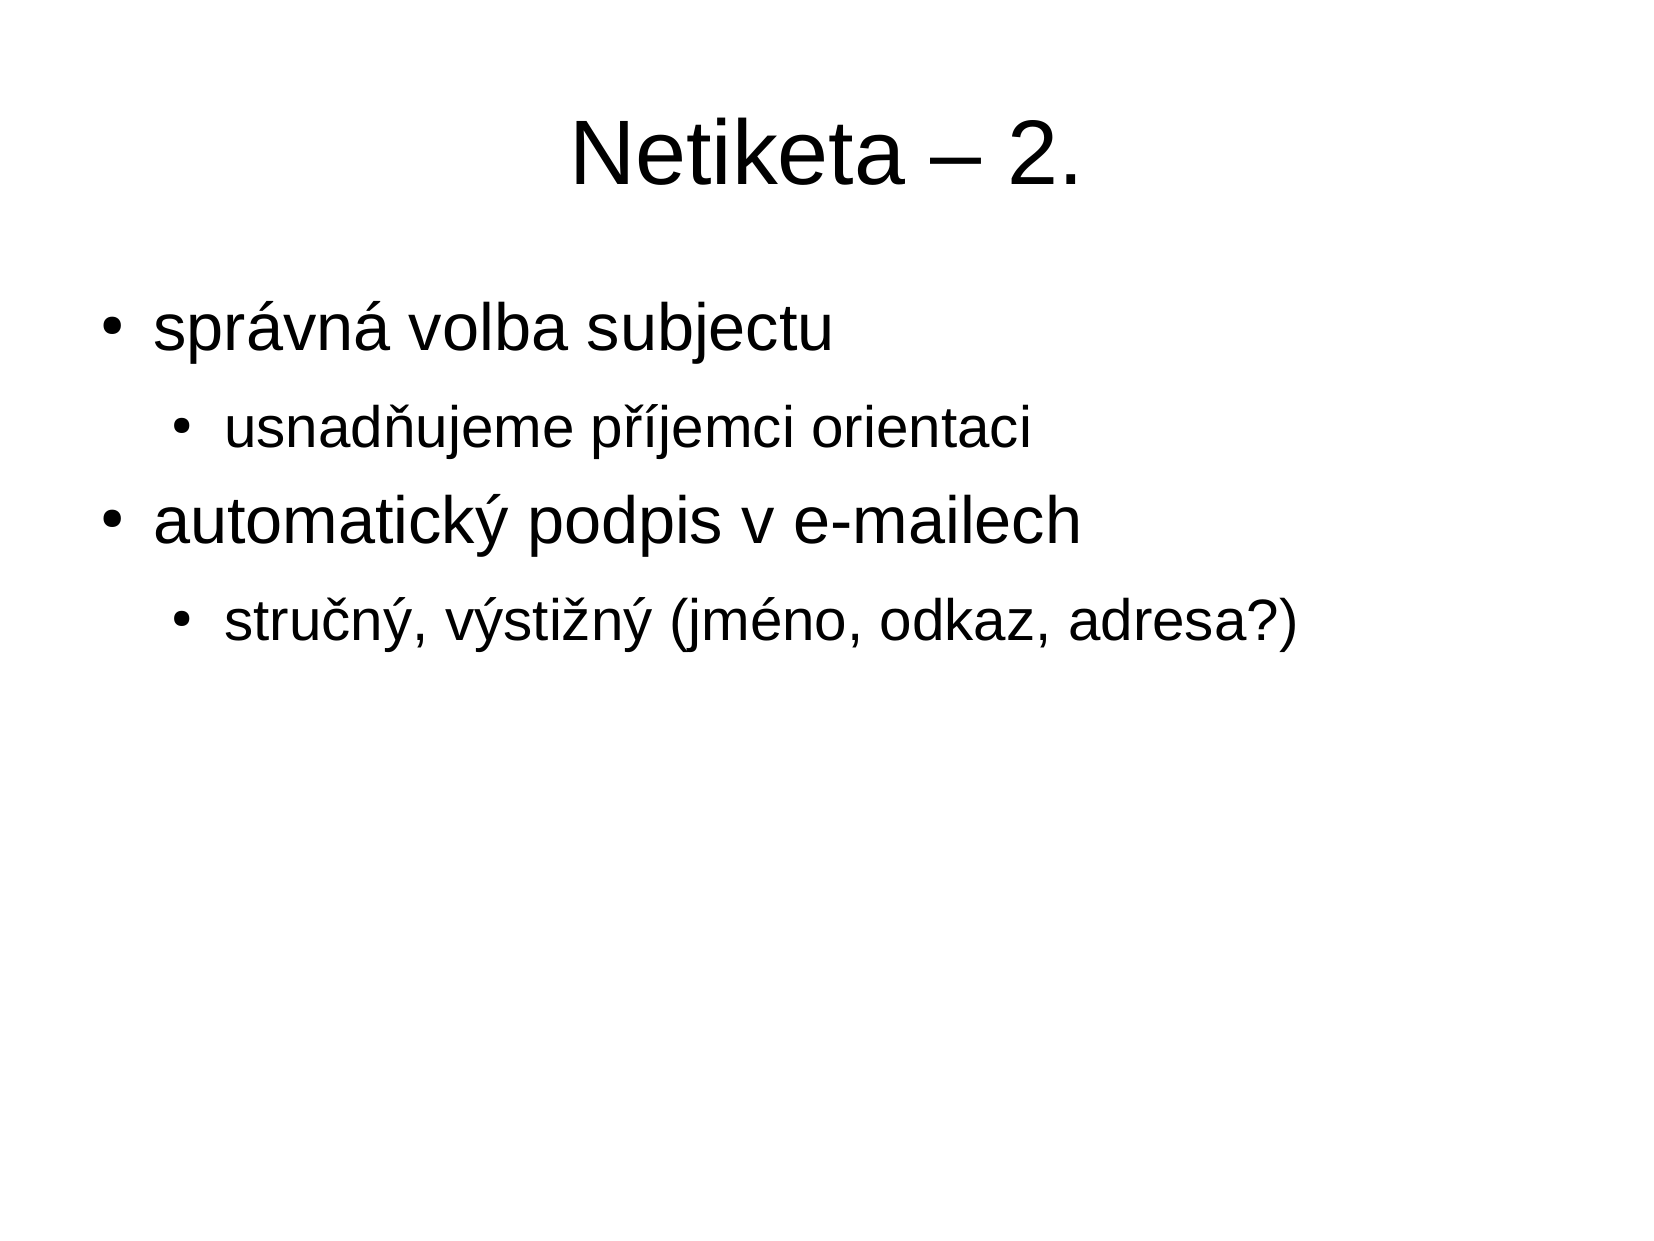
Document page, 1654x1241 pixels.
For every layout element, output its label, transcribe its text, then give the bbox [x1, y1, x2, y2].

list správná volba subjectu usnadňujeme příjemci orientaci automatický podpis v e-mailech stručný, výstižný (jméno, odkaz, adresa?) [82, 290, 1571, 995]
title Netiketa – 2. [82, 49, 1571, 257]
